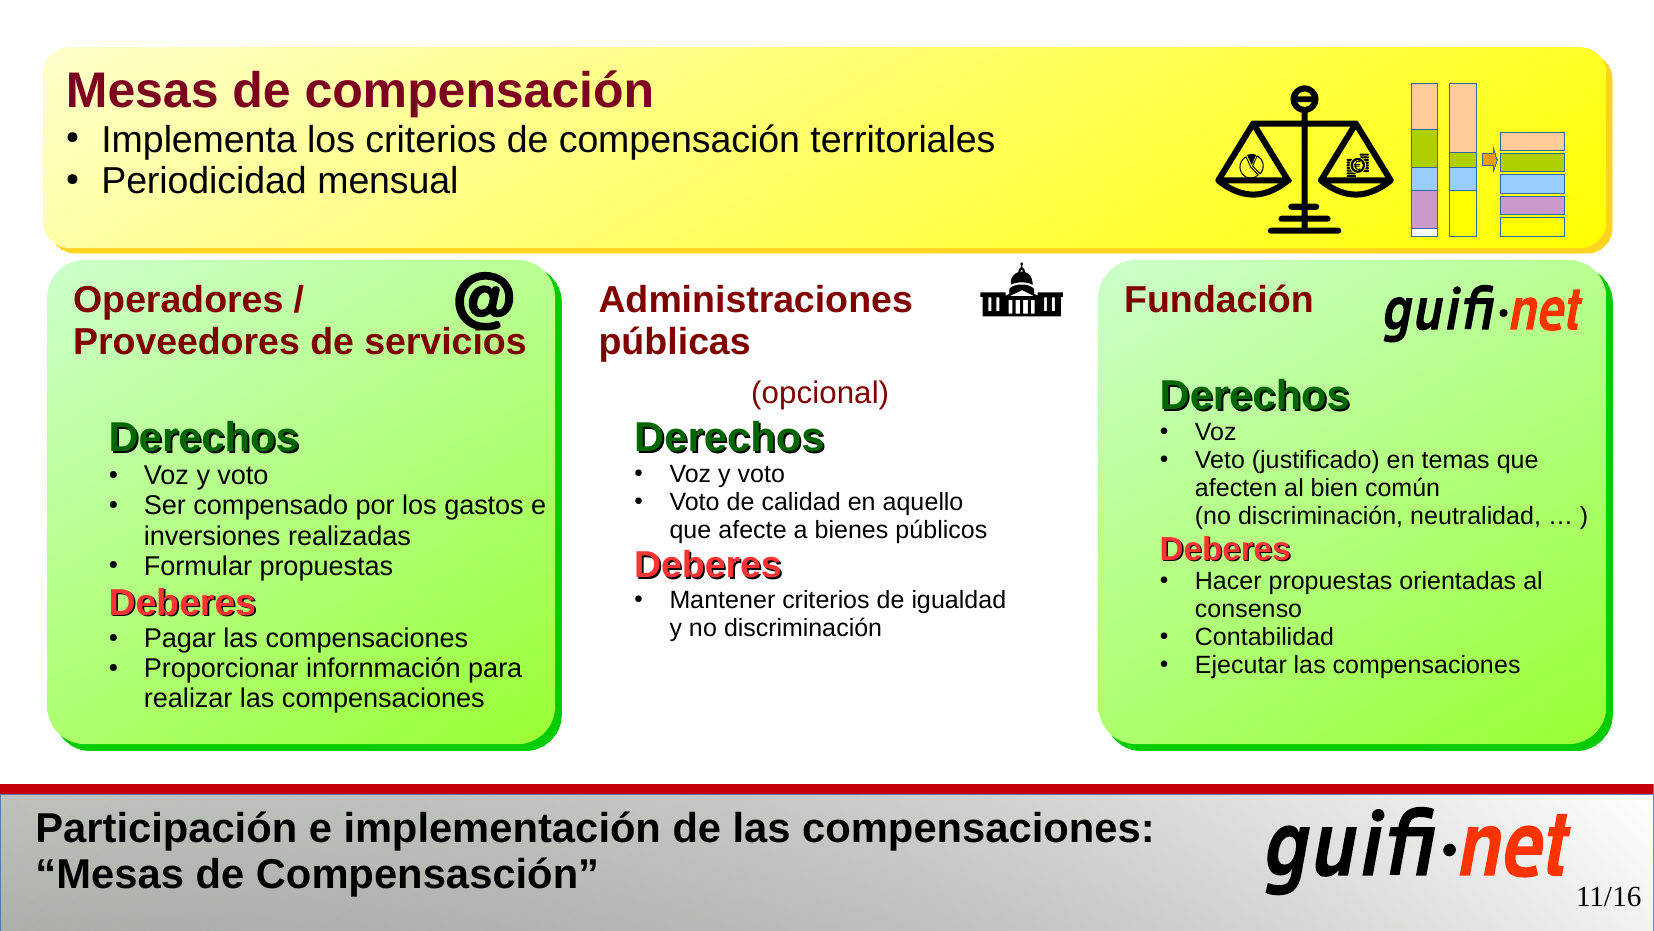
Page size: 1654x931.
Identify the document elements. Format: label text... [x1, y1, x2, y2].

picture [454, 271, 514, 331]
text_box Mesas de compensación Implementa los criterios de compensación territoriales Periodicidad mensual [43, 47, 1607, 249]
text_box [1500, 132, 1565, 151]
text_box Administraciones públicas (opcional) Derechos Voz y voto Voto de calidad en aquello que afecte a bienes públicos Deberes Mantener criterios de igualdad y no discriminación [572, 259, 1081, 745]
text_box Fundación Derechos Voz Veto (justificado) en temas que afecten al bien común (no discriminación, neutralidad, … ) Deberes Hacer propuestas orientadas al consenso Contabilidad Ejecutar las compensaciones [1098, 259, 1607, 745]
picture [980, 248, 1063, 331]
picture [1383, 284, 1583, 343]
text_box [1411, 83, 1438, 237]
text_box [1500, 174, 1565, 194]
text_box [1500, 153, 1565, 172]
text_box [1449, 83, 1477, 237]
text_box [1500, 217, 1565, 237]
text_box [1500, 196, 1565, 215]
text_box [1482, 147, 1498, 172]
text_box Operadores / Proveedores de servicios Derechos Voz y voto Ser compensado por los gastos e inversiones realizadas Formular propuestas Deberes Pagar las compensaciones Proporcionar infornmación para realizar las compensaciones [47, 259, 556, 745]
picture [1215, 71, 1394, 248]
title Participación e implementación de las compensaciones: “Mesas de Compensasción” [35, 790, 1182, 913]
